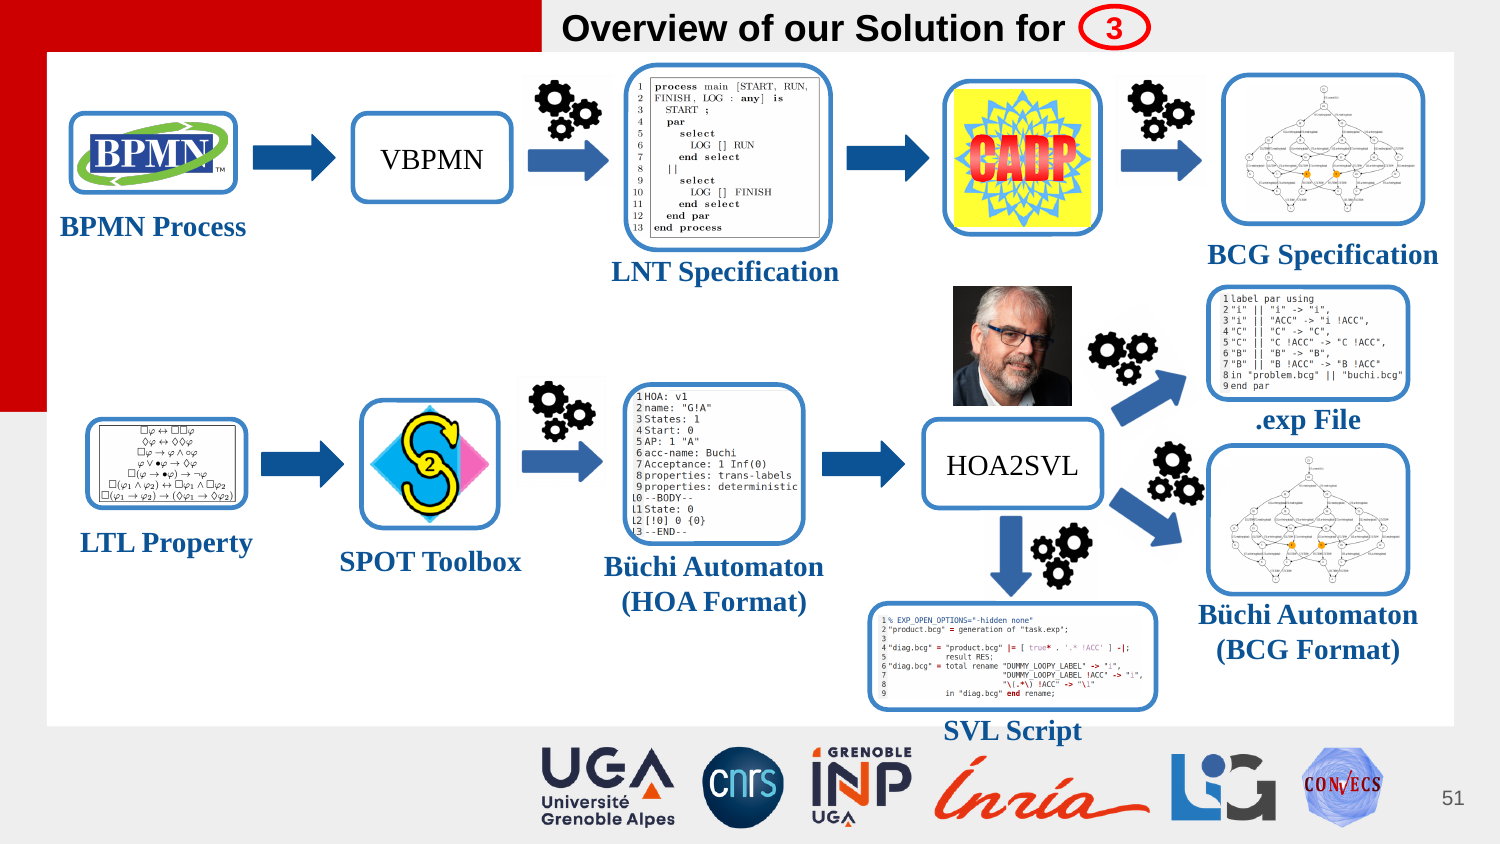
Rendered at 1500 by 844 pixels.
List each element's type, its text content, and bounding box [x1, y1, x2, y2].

text_box Overview of our Solution for [546, 0, 1441, 55]
text_box .exp File [1167, 391, 1449, 446]
text_box [847, 135, 929, 181]
slide_number <numéro> [1389, 764, 1480, 830]
text_box LTL Property [26, 513, 308, 569]
text_box [822, 441, 905, 487]
text_box [261, 441, 344, 487]
text_box VBPMN [352, 113, 512, 202]
text_box SPOT Toolbox [290, 532, 572, 588]
text_box BPMN Process [12, 197, 294, 252]
picture [0, 0, 1500, 844]
text_box HOA2SVL [923, 419, 1103, 508]
text_box SVL Script [872, 701, 1154, 757]
text_box [253, 134, 335, 181]
text_box Büchi Automaton (HOA Format) [573, 555, 855, 610]
text_box Büchi Automaton (BCG Format) [1167, 603, 1449, 658]
text_box 3 [1080, 6, 1149, 49]
text_box LNT Specification [588, 248, 863, 291]
text_box BCG Specification [1182, 225, 1464, 281]
